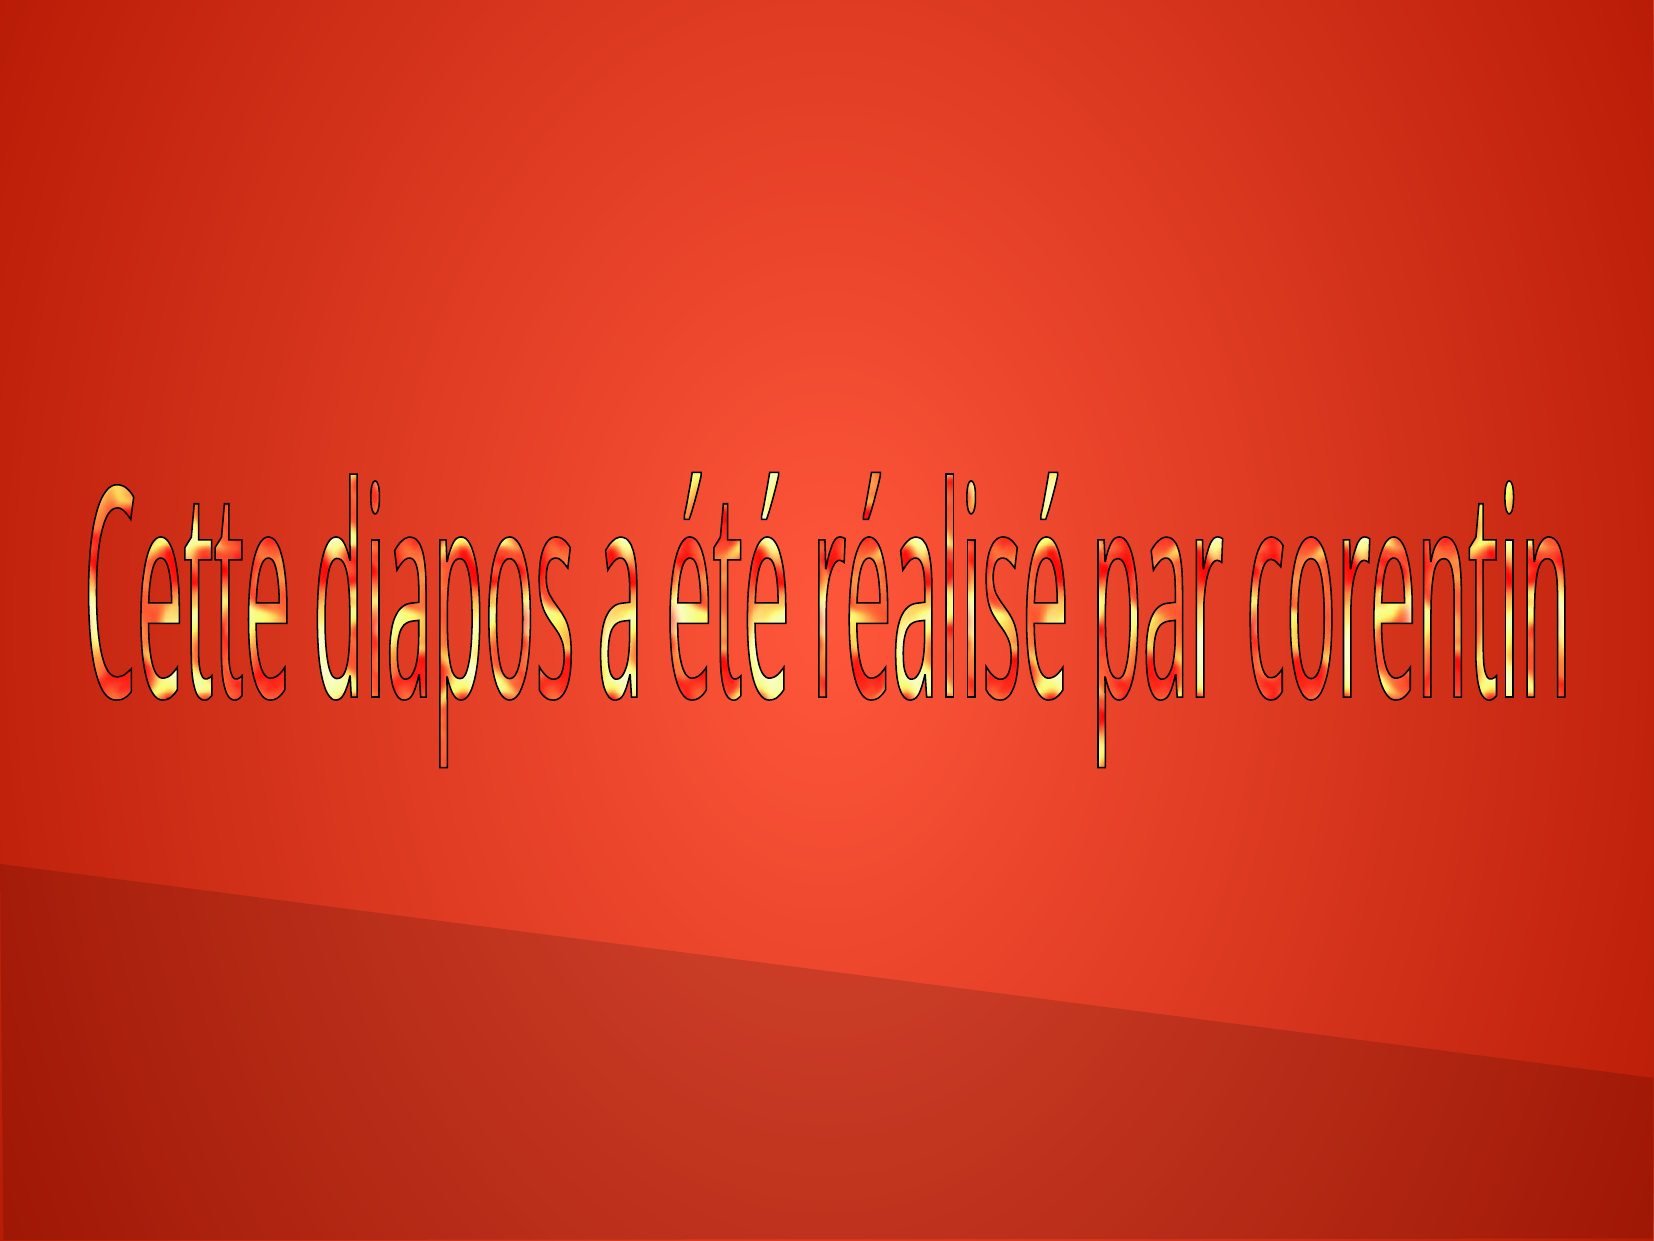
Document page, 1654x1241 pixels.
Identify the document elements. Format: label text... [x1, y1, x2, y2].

text_box Cette diapos a été réalisé par corentin [439, 536, 480, 768]
text_box Cette diapos a été réalisé par corentin [215, 503, 243, 701]
text_box Cette diapos a été réalisé par corentin [863, 472, 881, 520]
text_box Cette diapos a été réalisé par corentin [1040, 472, 1058, 520]
text_box Cette diapos a été réalisé par corentin [1250, 536, 1284, 701]
text_box Cette diapos a été réalisé par corentin [670, 536, 709, 701]
text_box Cette diapos a été réalisé par corentin [1373, 536, 1413, 701]
text_box Cette diapos a été réalisé par corentin [967, 539, 975, 698]
text_box Cette diapos a été réalisé par corentin [1469, 503, 1497, 701]
text_box Cette diapos a été réalisé par corentin [713, 503, 741, 701]
text_box Cette diapos a été réalisé par corentin [317, 474, 358, 701]
text_box Cette diapos a été réalisé par corentin [1146, 537, 1183, 701]
text_box Cette diapos a été réalisé par corentin [1026, 536, 1065, 701]
text_box Cette diapos a été réalisé par corentin [684, 472, 702, 520]
text_box Cette diapos a été réalisé par corentin [1423, 536, 1462, 698]
text_box Cette diapos a été réalisé par corentin [1098, 536, 1138, 768]
text_box Cette diapos a été réalisé par corentin [747, 536, 786, 701]
text_box Cette diapos a été réalisé par corentin [895, 537, 932, 701]
text_box Cette diapos a été réalisé par corentin [818, 536, 846, 698]
text_box Cette diapos a été réalisé par corentin [88, 484, 134, 701]
text_box Cette diapos a été réalisé par corentin [1290, 536, 1332, 701]
text_box Cette diapos a été réalisé par corentin [1527, 536, 1565, 698]
text_box Cette diapos a été réalisé par corentin [140, 536, 180, 701]
text_box Cette diapos a été réalisé par corentin [986, 536, 1019, 701]
text_box Cette diapos a été réalisé par corentin [1505, 539, 1513, 698]
text_box Cette diapos a été réalisé par corentin [539, 536, 572, 701]
text_box Cette diapos a été réalisé par corentin [184, 503, 212, 701]
text_box Cette diapos a été réalisé par corentin [945, 474, 954, 698]
text_box Cette diapos a été réalisé par corentin [1196, 536, 1223, 698]
text_box Cette diapos a été réalisé par corentin [488, 536, 531, 701]
text_box Cette diapos a été réalisé par corentin [1343, 536, 1370, 698]
text_box Cette diapos a été réalisé par corentin [389, 537, 427, 701]
text_box Cette diapos a été réalisé par corentin [761, 472, 779, 520]
text_box Cette diapos a été réalisé par corentin [600, 537, 637, 701]
text_box Cette diapos a été réalisé par corentin [849, 536, 888, 701]
text_box Cette diapos a été réalisé par corentin [371, 539, 379, 698]
text_box Cette diapos a été réalisé par corentin [248, 536, 287, 701]
